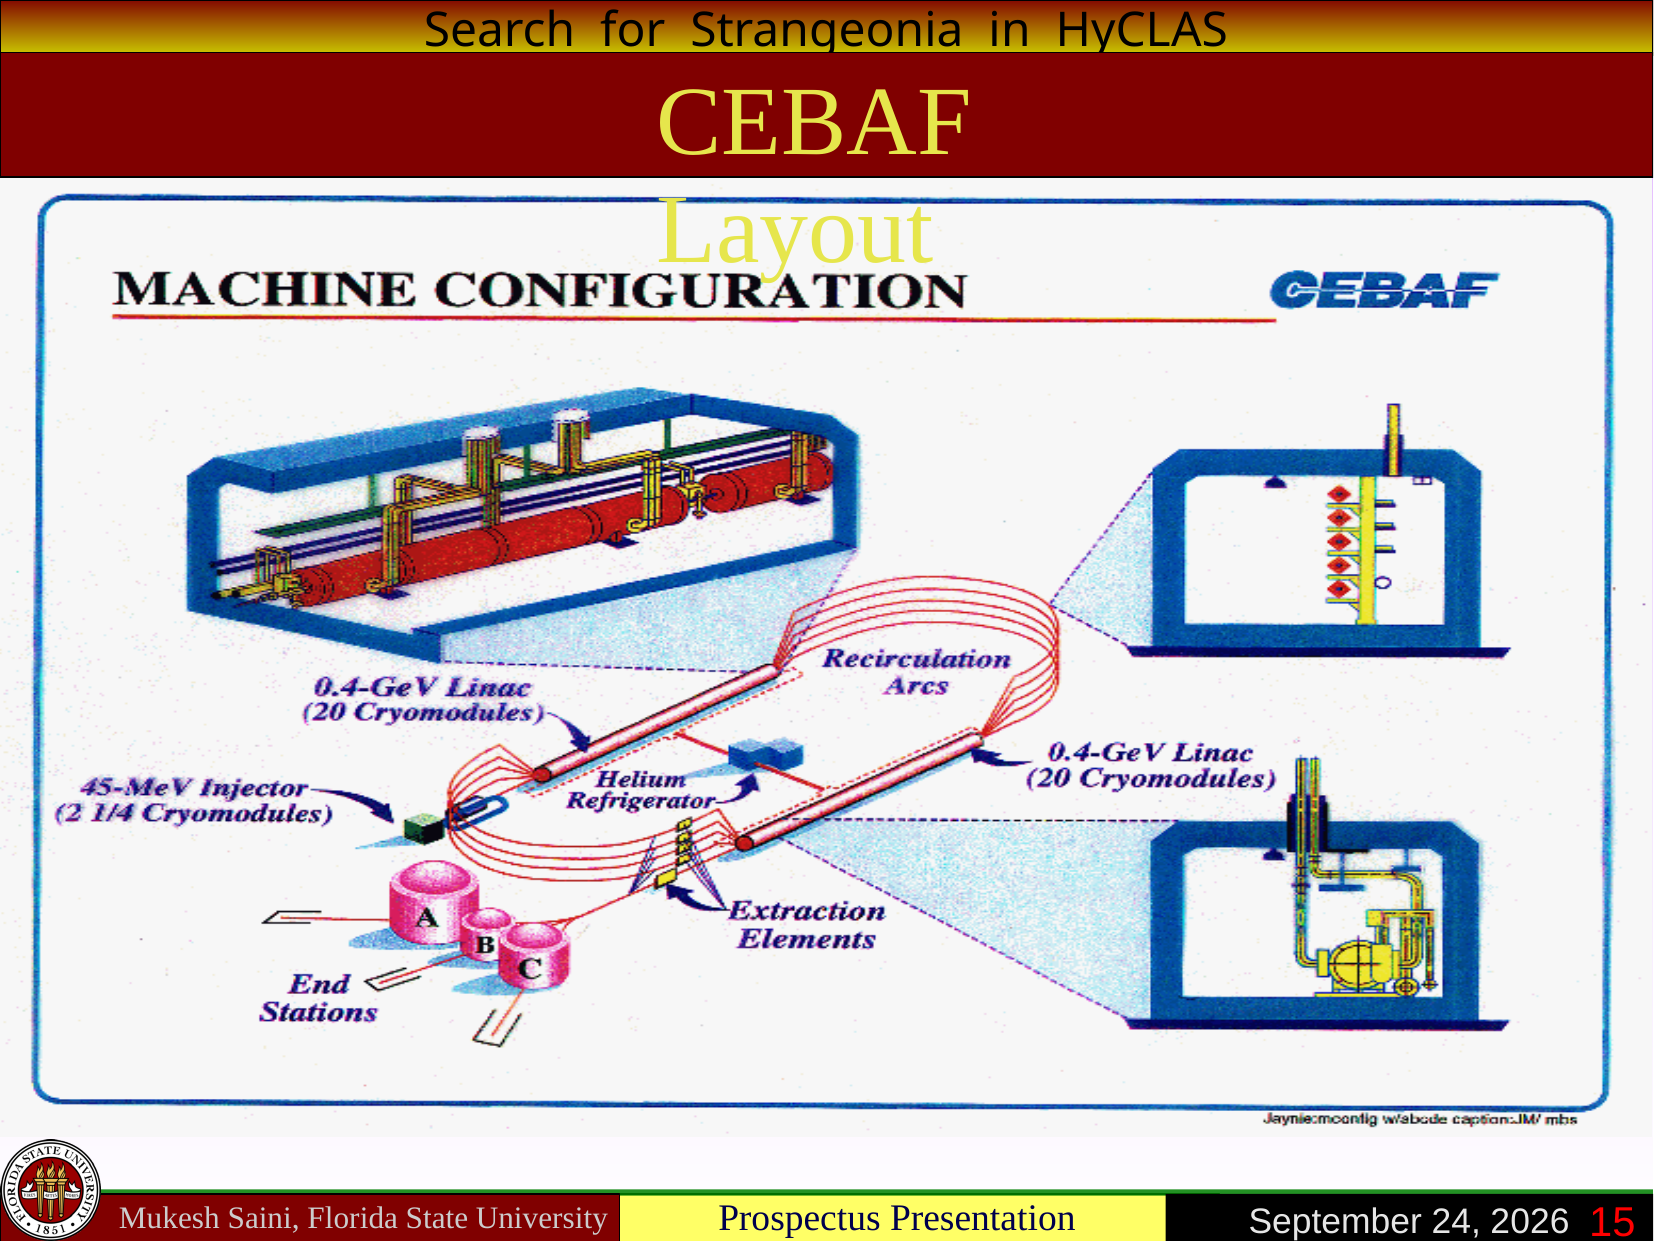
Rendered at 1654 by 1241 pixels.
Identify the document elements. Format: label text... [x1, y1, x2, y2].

picture [0, 1139, 101, 1241]
picture [0, 178, 1652, 1138]
text_box CEBAF Layout [519, 59, 1134, 171]
